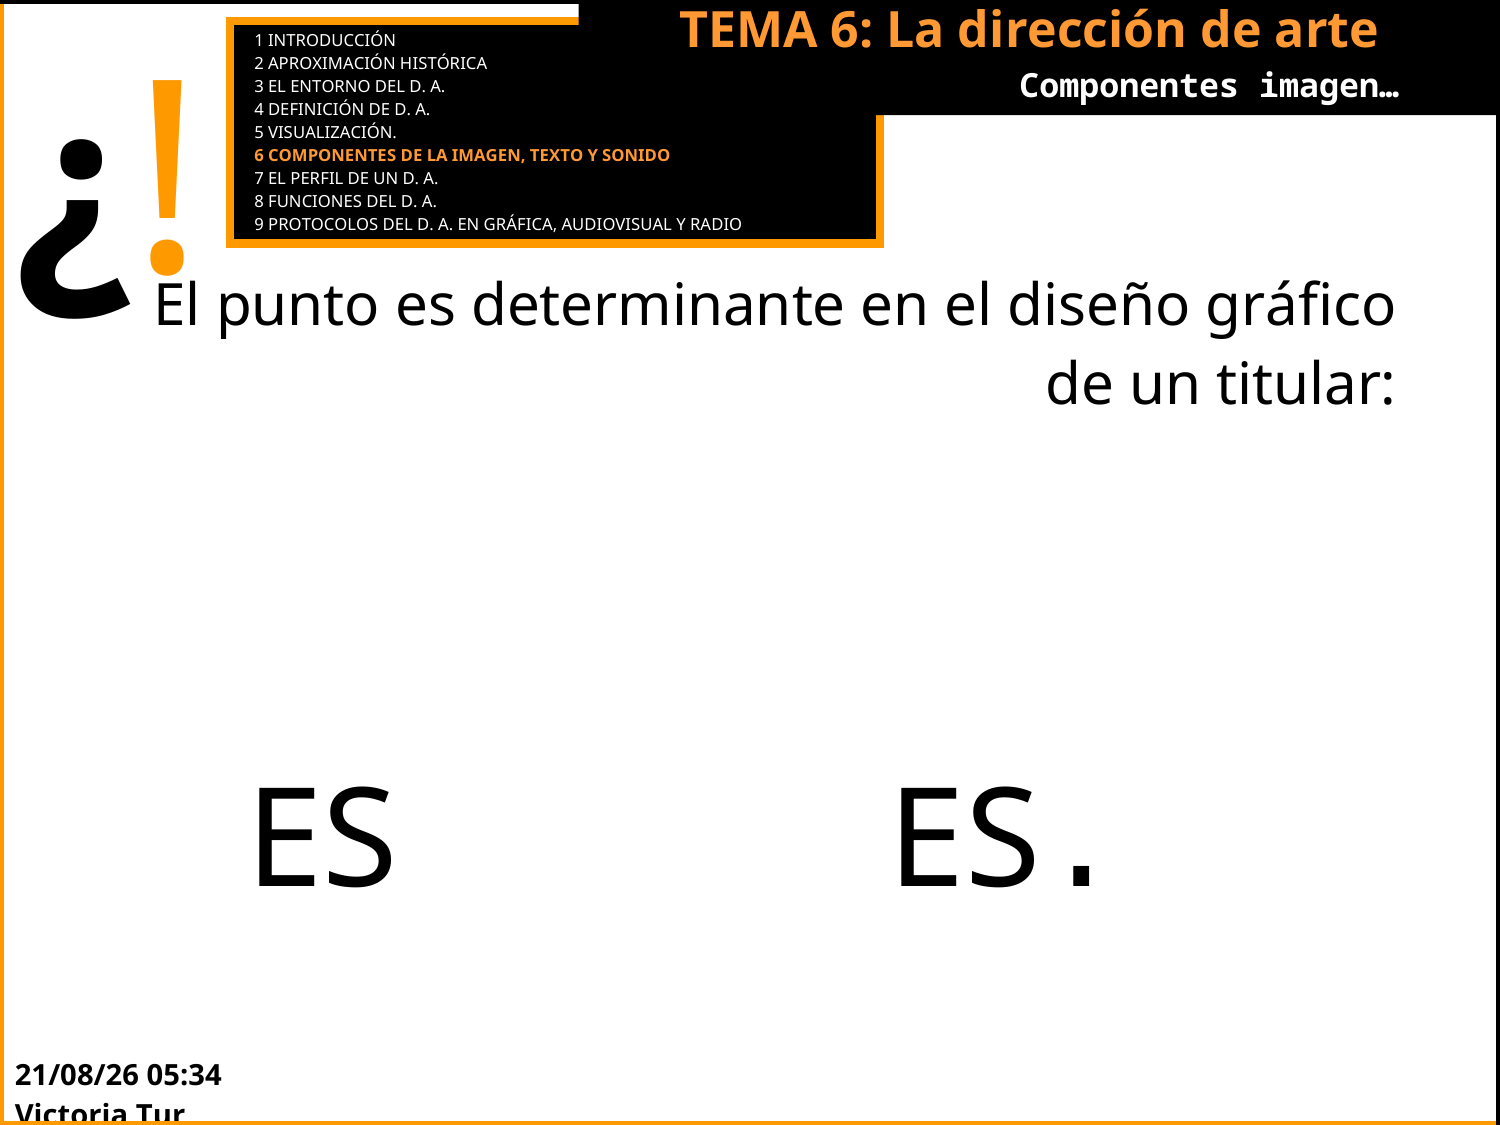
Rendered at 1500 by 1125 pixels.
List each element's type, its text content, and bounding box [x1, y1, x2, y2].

text_box 1 INTRODUCCIÓN 2 APROXIMACIÓN HISTÓRICA 3 EL ENTORNO DEL D. A. 4 DEFINICIÓN DE D. A. 5 VISUALIZACIÓN. 6 COMPONENTES DE LA IMAGEN, TEXTO Y SONIDO 7 EL PERFIL DE UN D. A. 8 FUNCIONES DEL D. A. 9 PROTOCOLOS DEL D. A. EN GRÁFICA, AUDIOVISUAL Y RADIO [230, 20, 880, 244]
text_box TEMA 6: La dirección de arte Componentes imagen… [578, 0, 1500, 116]
text_box El punto es determinante en el diseño gráfico de un titular: ES ES. [123, 255, 1412, 936]
